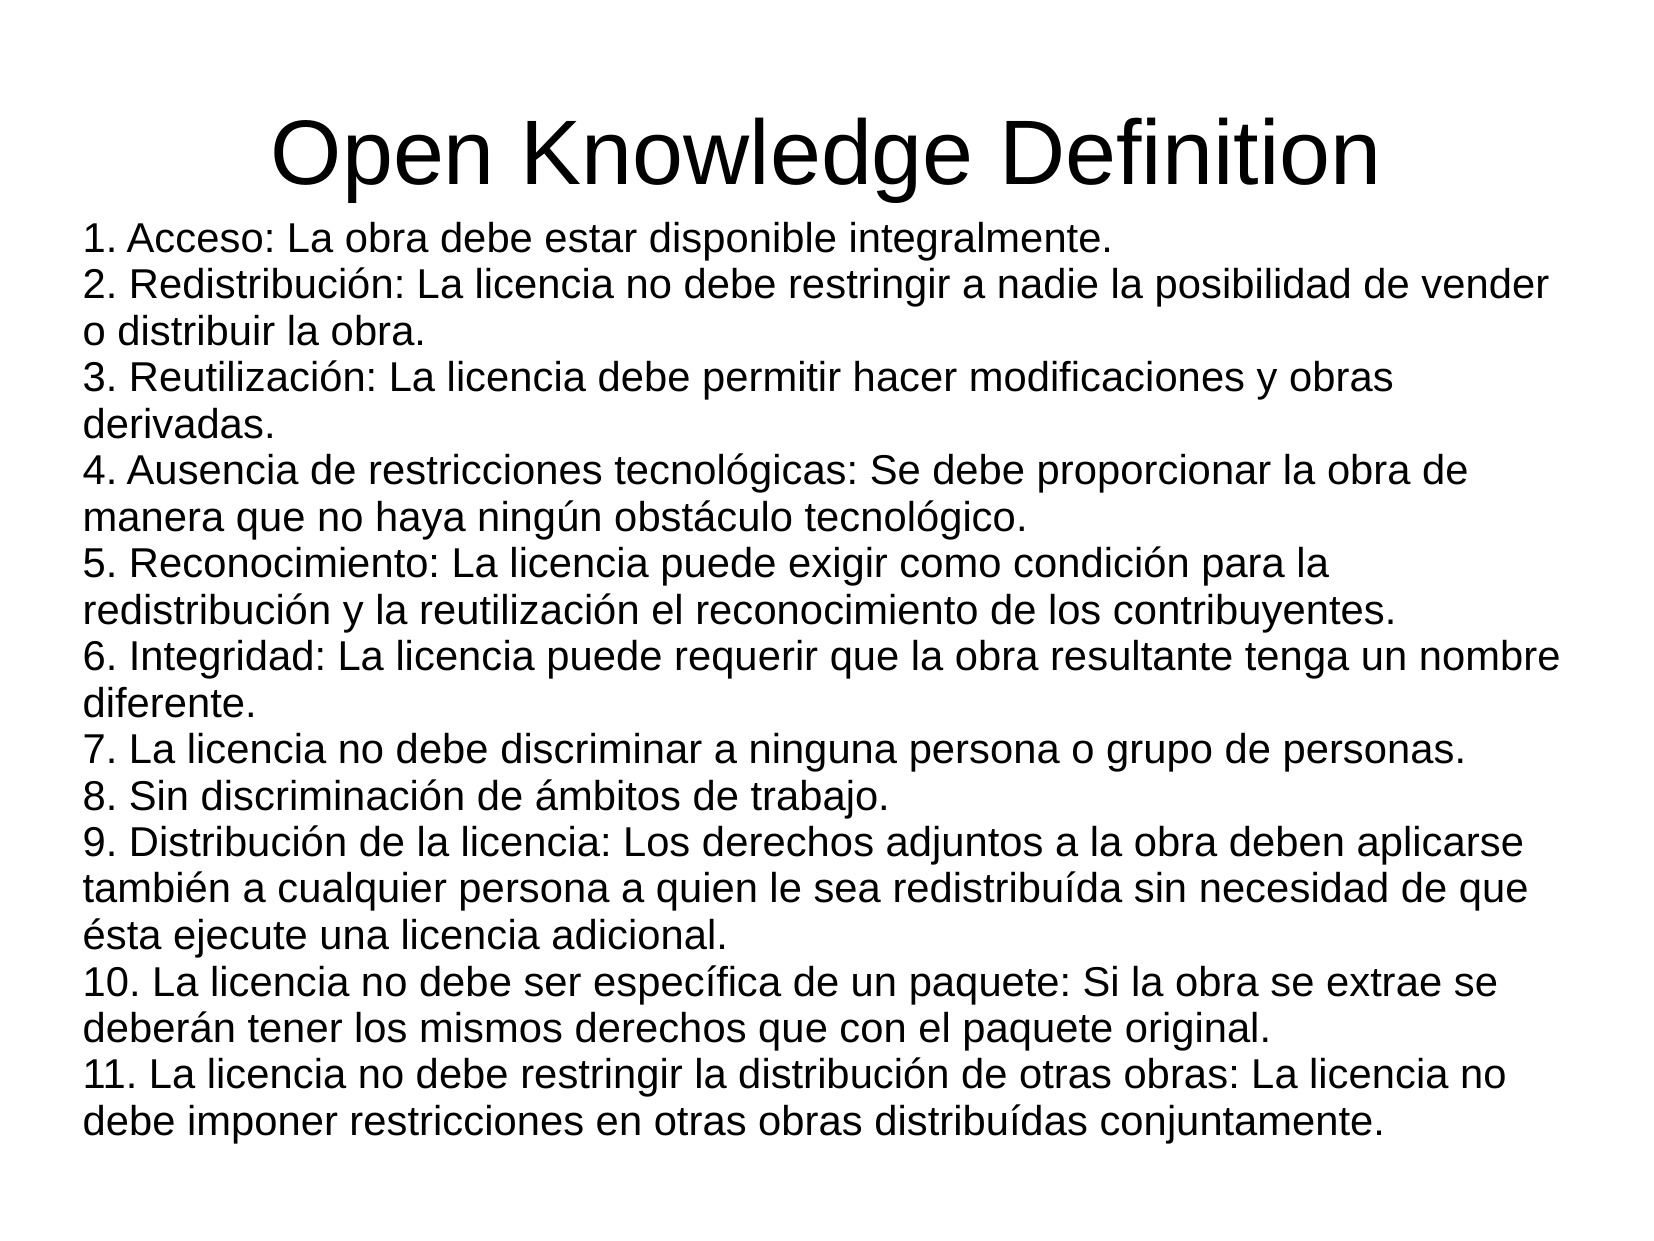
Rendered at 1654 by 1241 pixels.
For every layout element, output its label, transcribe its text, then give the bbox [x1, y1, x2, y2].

title Open Knowledge Definition [82, 101, 1571, 205]
subtitle 1. Acceso: La obra debe estar disponible integralmente. 2. Redistribución: La licencia no debe restringir a nadie la posibilidad de vender o distribuir la obra. 3. Reutilización: La licencia debe permitir hacer modificaciones y obras derivadas. 4. Ausencia de restricciones tecnológicas: Se debe proporcionar la obra de manera que no haya ningún obstáculo tecnológico. 5. Reconocimiento: La licencia puede exigir como condición para la redistribución y la reutilización el reconocimiento de los contribuyentes. 6. Integridad: La licencia puede requerir que la obra resultante tenga un nombre diferente. 7. La licencia no debe discriminar a ninguna persona o grupo de personas. 8. Sin discriminación de ámbitos de trabajo. 9. Distribución de la licencia: Los derechos adjuntos a la obra deben aplicarse también a cualquier persona a quien le sea redistribuída sin necesidad de que ésta ejecute una licencia adicional. 10. La licencia no debe ser específica de un paquete: Si la obra se extrae se deberán tener los mismos derechos que con el paquete original. 11. La licencia no debe restringir la distribución de otras obras: La licencia no debe imponer restricciones en otras obras distribuídas conjuntamente. [82, 214, 1571, 1145]
